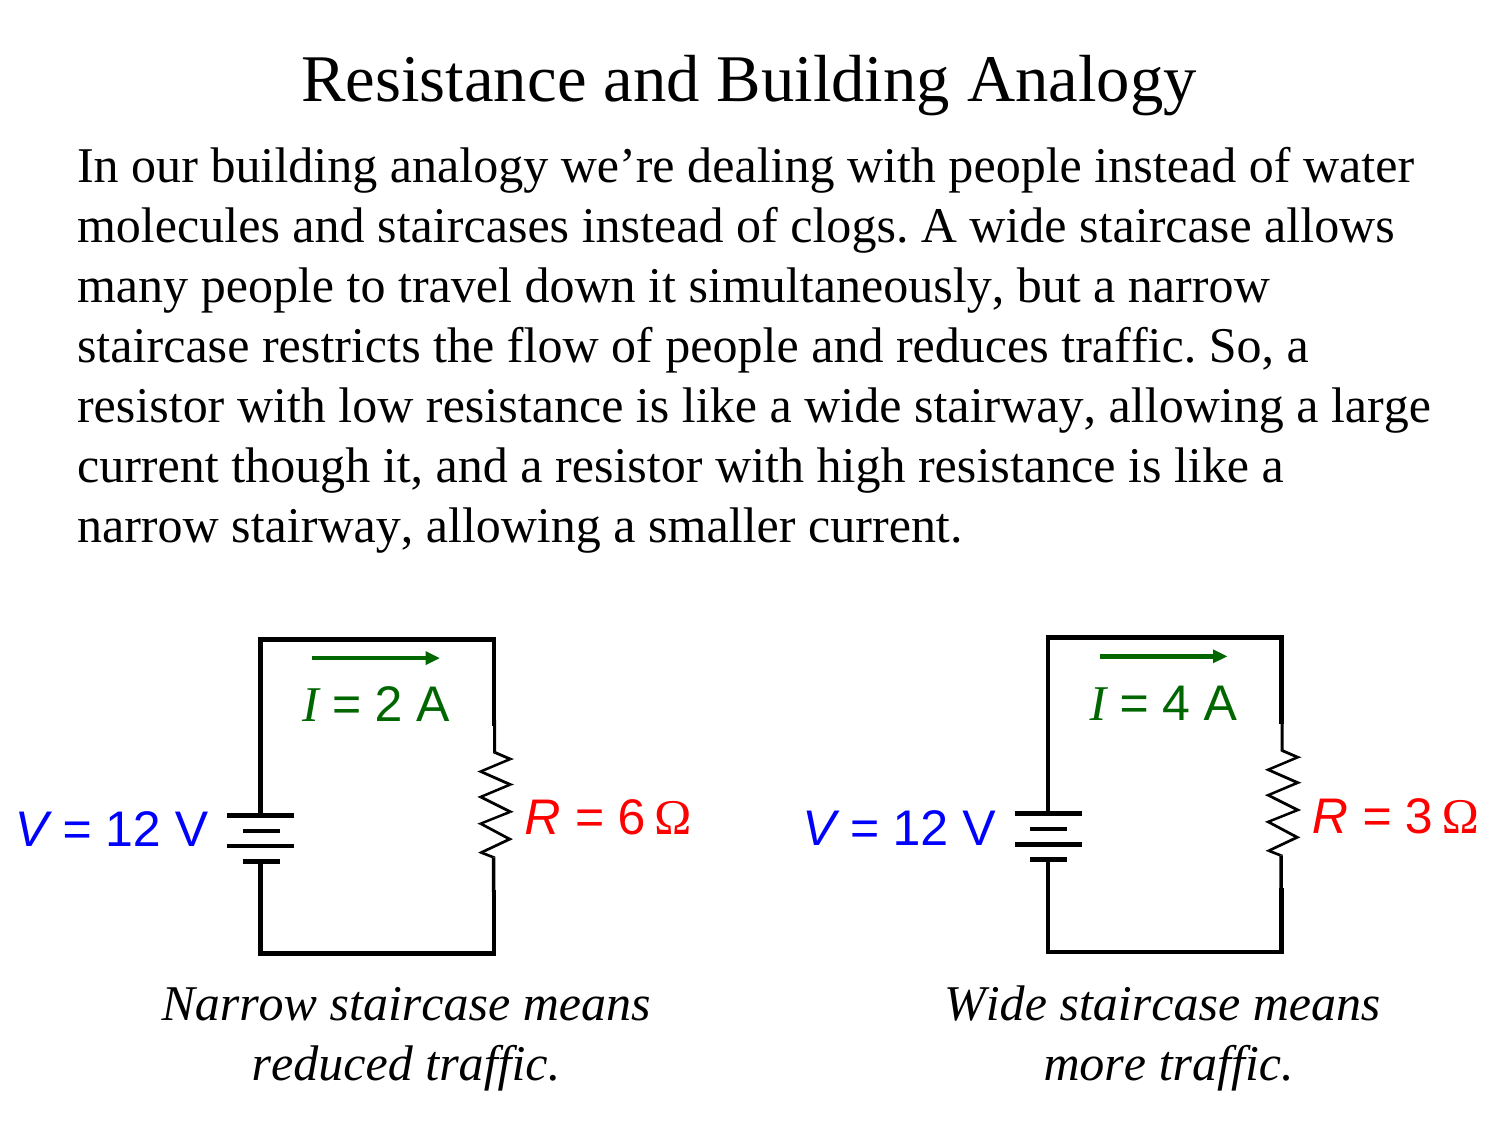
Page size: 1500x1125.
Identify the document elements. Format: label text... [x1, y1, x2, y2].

text_box I = 4 A [1074, 662, 1288, 738]
text_box V = 12 V [0, 789, 301, 865]
text_box In our building analogy we’re dealing with people instead of water molecules and staircases instead of clogs. A wide staircase allows many people to travel down it simultaneously, but a narrow staircase restricts the flow of people and reduces traffic. So, a resistor with low resistance is like a wide stairway, allowing a large current though it, and a resistor with high resistance is like a narrow stairway, allowing a smaller current. [62, 124, 1450, 561]
picture [1264, 717, 1302, 891]
title Resistance and Building Analogy [112, 12, 1388, 124]
text_box Narrow staircase means reduced traffic. [112, 962, 701, 1098]
text_box Wide staircase means more traffic. [875, 962, 1463, 1098]
picture [477, 719, 515, 892]
text_box R = 6 Ω [509, 777, 751, 853]
text_box R = 3 Ω [1297, 775, 1500, 851]
text_box I = 2 A [287, 664, 501, 740]
text_box V = 12 V [787, 787, 1088, 863]
